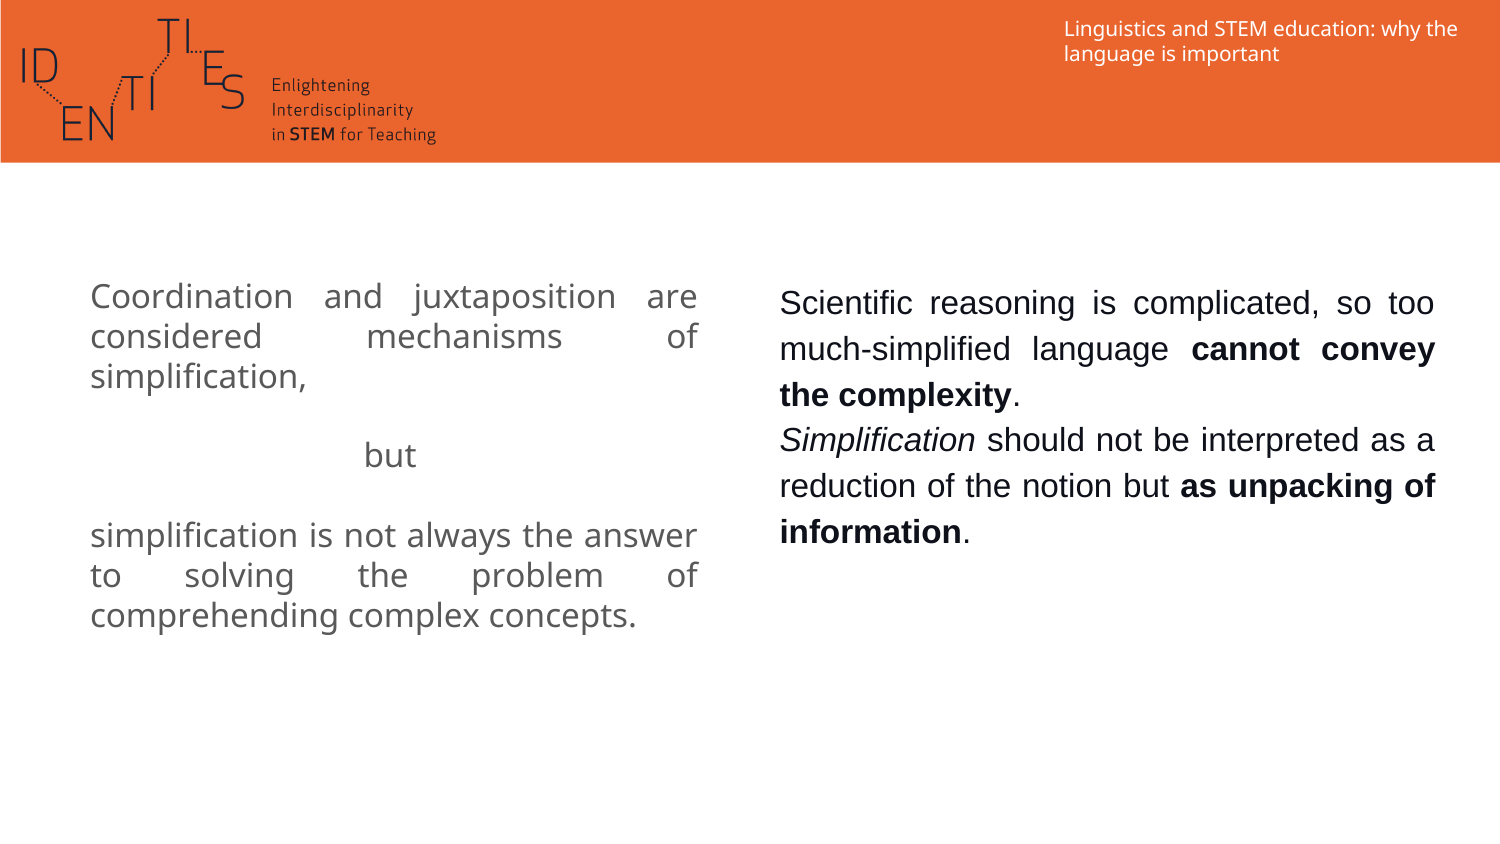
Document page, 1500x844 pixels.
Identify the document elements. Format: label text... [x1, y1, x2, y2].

text_box [0, 0, 1500, 163]
list Scientific reasoning is complicated, so too much-simplified language cannot convey the complexity. Simplification should not be interpreted as a reduction of the notion but as unpacking of information. [764, 267, 1453, 690]
text_box Linguistics and STEM education: why the language is important [1048, 7, 1500, 155]
picture [22, 15, 436, 148]
list Coordination and juxtaposition are considered mechanisms of simplification, but simplification is not always the answer to solving the problem of comprehending complex concepts. [75, 267, 738, 754]
